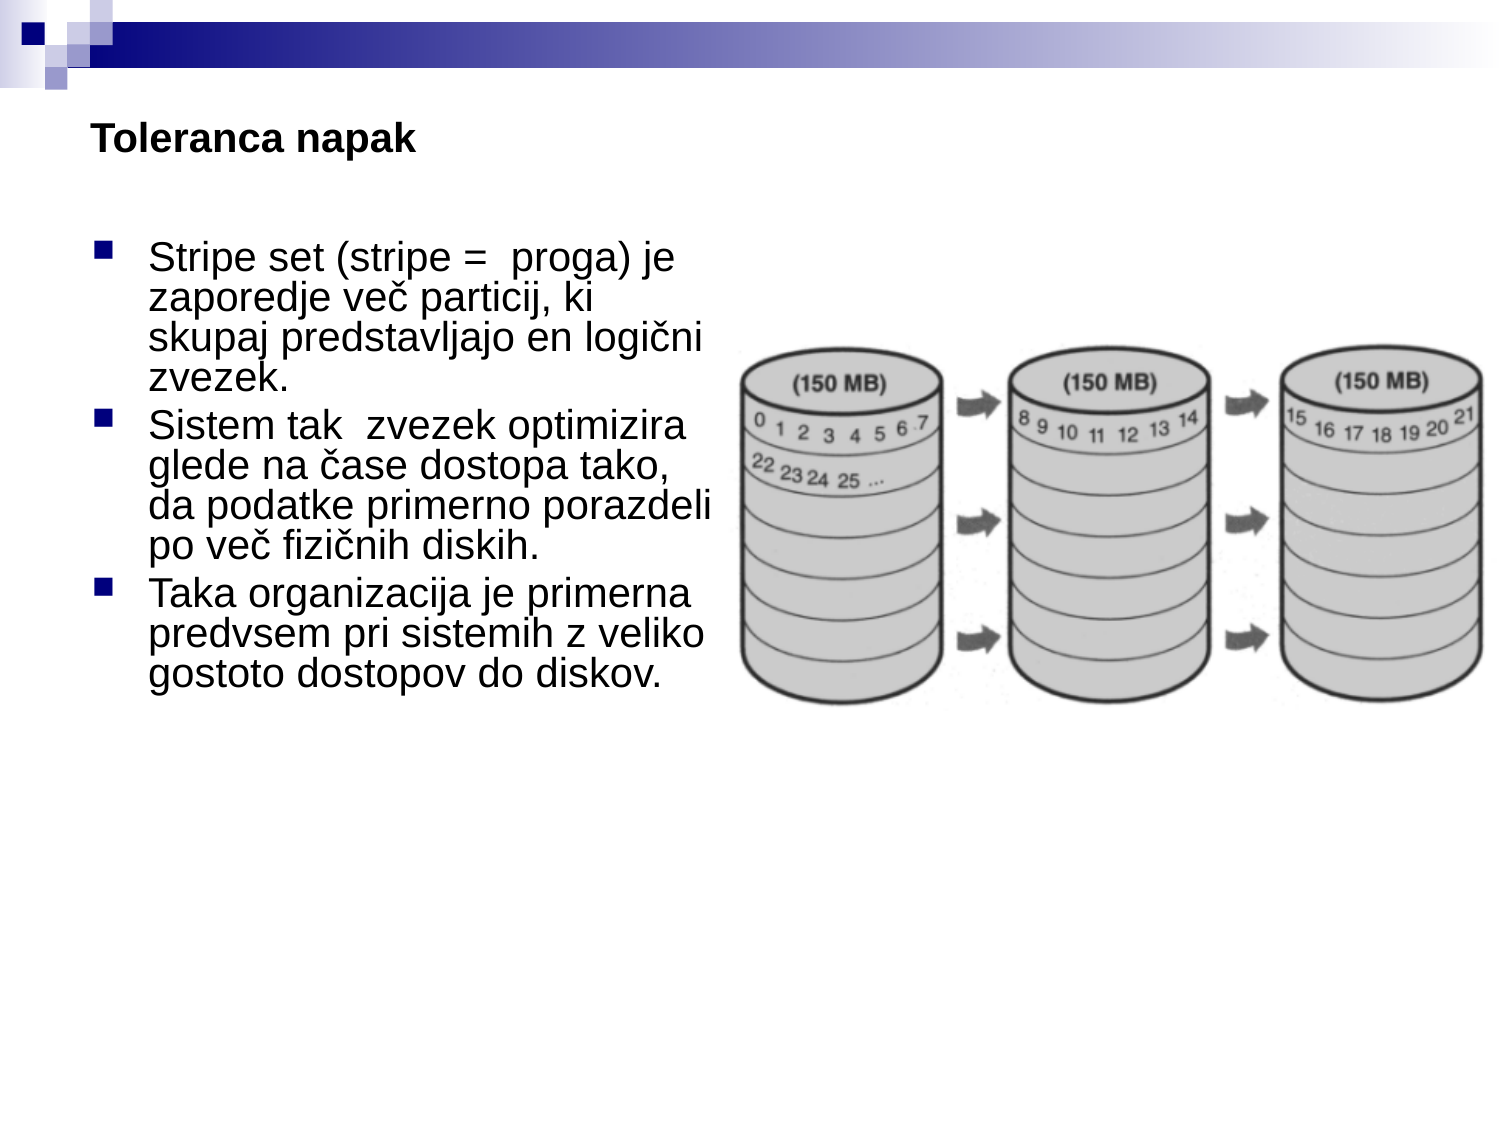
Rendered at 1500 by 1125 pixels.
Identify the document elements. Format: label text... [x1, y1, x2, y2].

title Toleranca napak [75, 75, 1425, 197]
list Stripe set (stripe = proga) je zaporedje več particij, ki skupaj predstavljajo en logični zvezek. Sistem tak zvezek optimizira glede na čase dostopa tako, da podatke primerno porazdeli po več fizičnih diskih. Taka organizacija je primerna predvsem pri sistemih z veliko gostoto dostopov do diskov. [76, 231, 740, 870]
picture [726, 337, 1500, 711]
